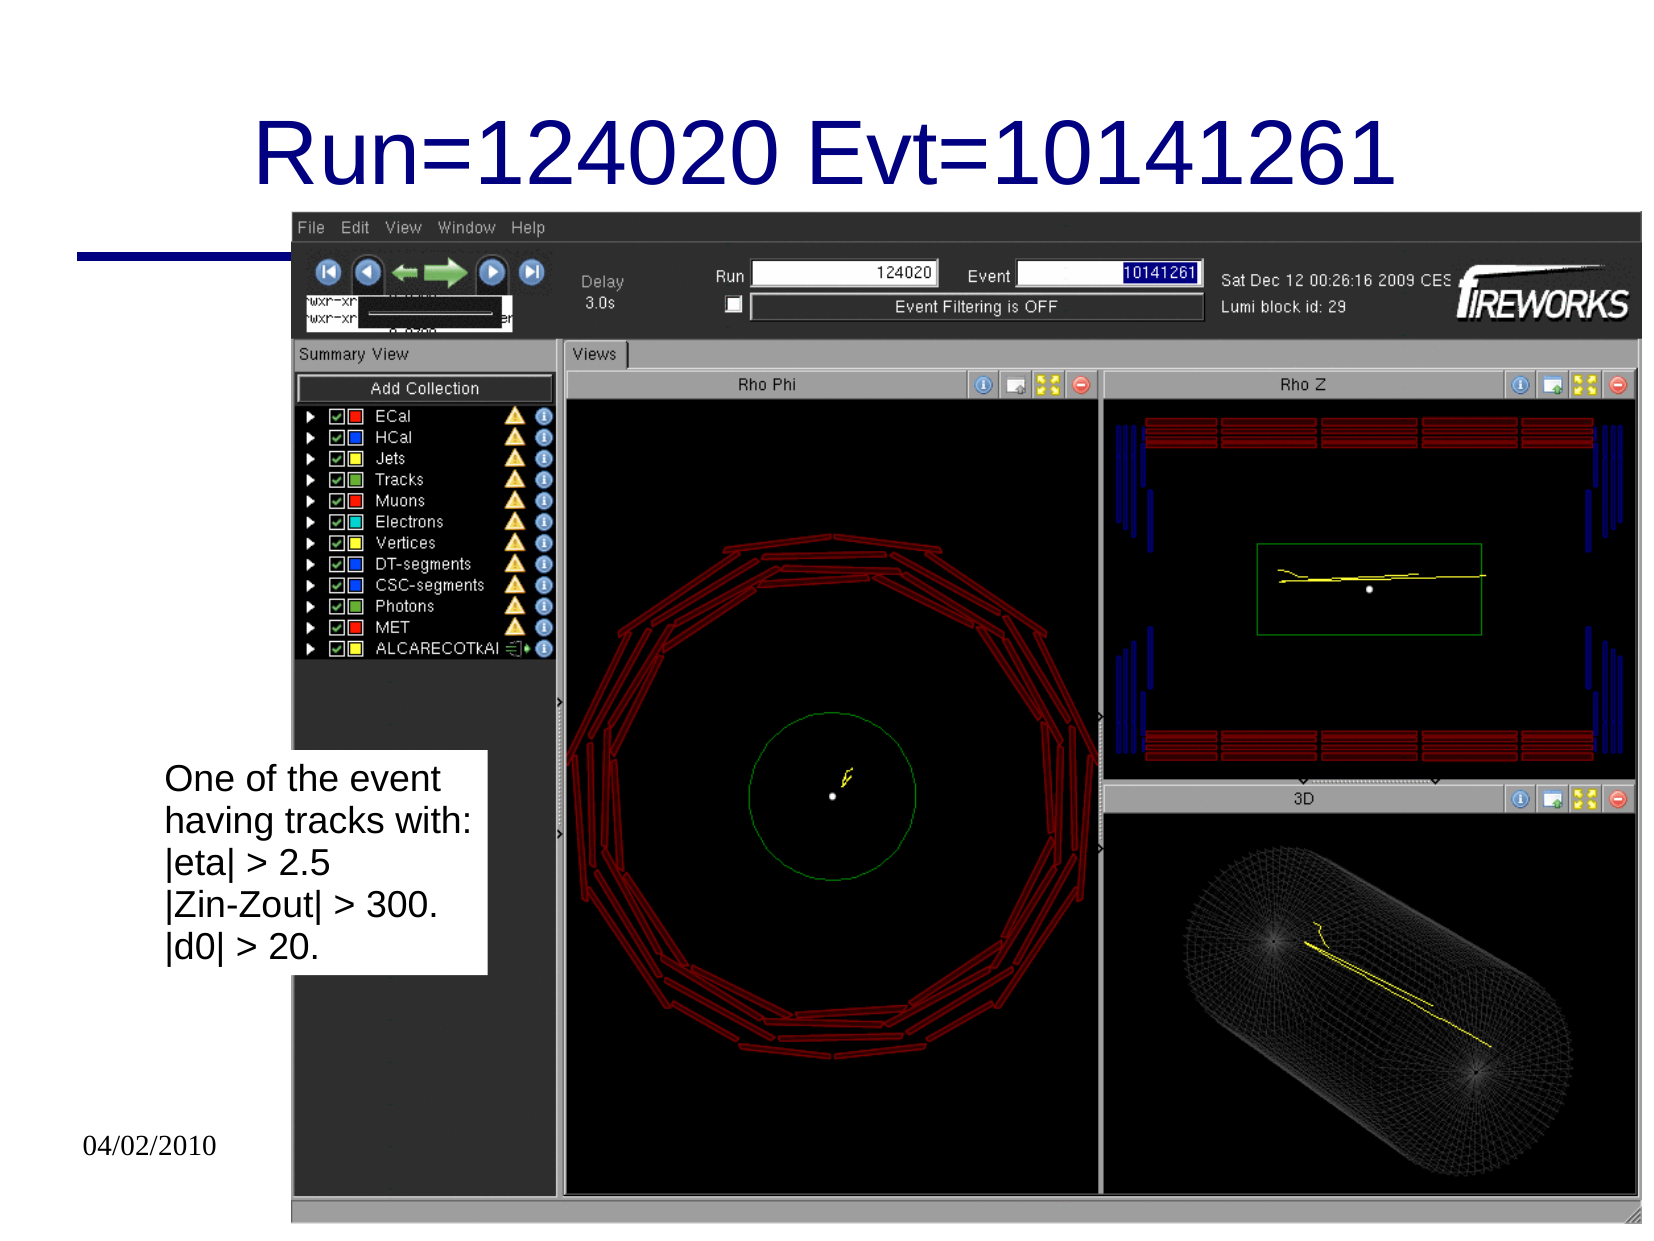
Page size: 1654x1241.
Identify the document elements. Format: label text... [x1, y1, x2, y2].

picture [291, 211, 1642, 1224]
title Run=124020 Evt=10141261 [82, 49, 1571, 257]
text_box One of the event having tracks with: |eta| > 2.5 |Zin-Zout| > 300. |d0| > 20. [149, 750, 488, 976]
